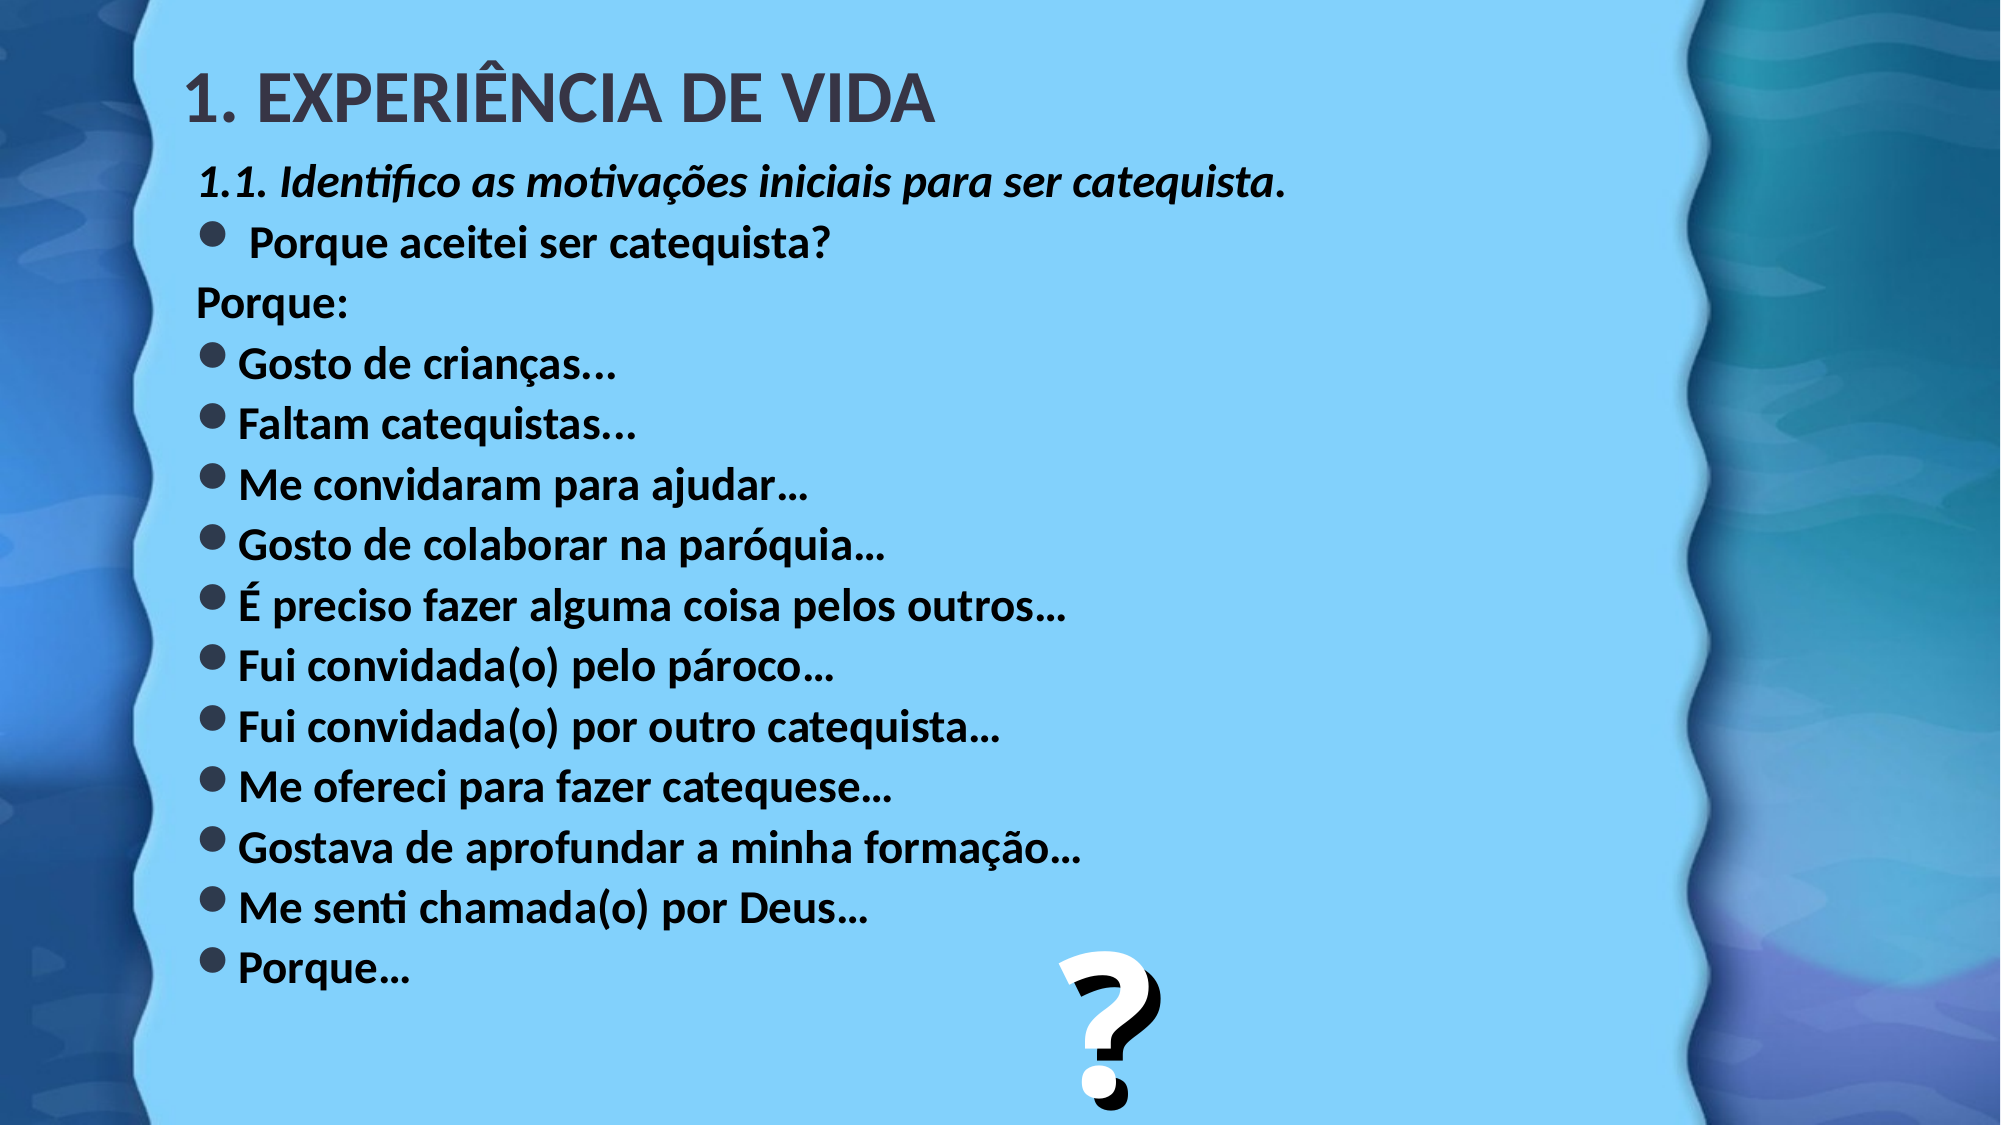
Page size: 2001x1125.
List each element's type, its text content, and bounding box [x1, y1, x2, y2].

text_box ? [1044, 889, 1169, 1125]
title 1. EXPERIÊNCIA DE VIDA [181, 40, 1669, 149]
list 1.1. Identifico as motivações iniciais para ser catequista. Porque aceitei ser catequista? Porque: Gosto de crianças... Faltam catequistas... Me convidaram para ajudar… Gosto de colaborar na paróquia… É preciso fazer alguma coisa pelos outros… Fui convidada(o) pelo pároco… Fui convidada(o) por outro catequista… Me ofereci para fazer catequese… Gostava de aprofundar a minha formação… Me senti chamada(o) por Deus… Porque… [181, 149, 1669, 1009]
